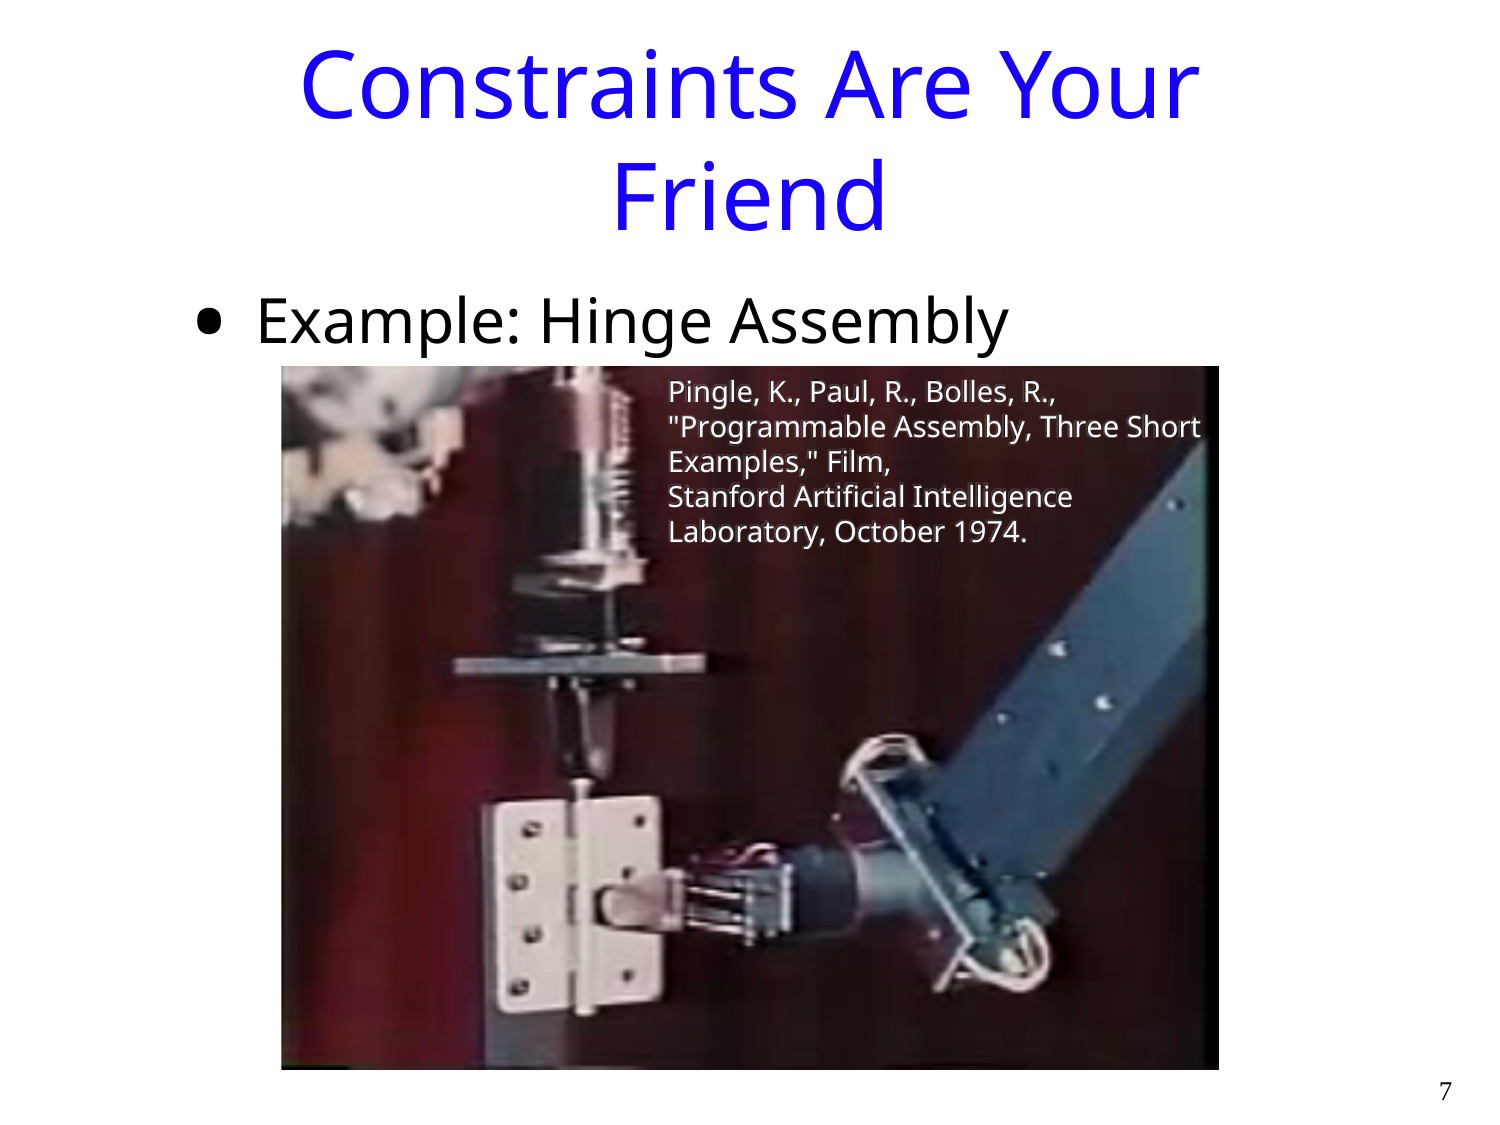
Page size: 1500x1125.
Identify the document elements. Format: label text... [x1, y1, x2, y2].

text_box Pingle, K., Paul, R., Bolles, R., "Programmable Assembly, Three Short Examples," Film, Stanford Artificial Intelligence Laboratory, October 1974. [667, 387, 1213, 534]
list Example: Hinge Assembly [146, 275, 1354, 1023]
picture [281, 366, 1219, 1070]
title Constraints Are Your Friend [146, 21, 1354, 253]
